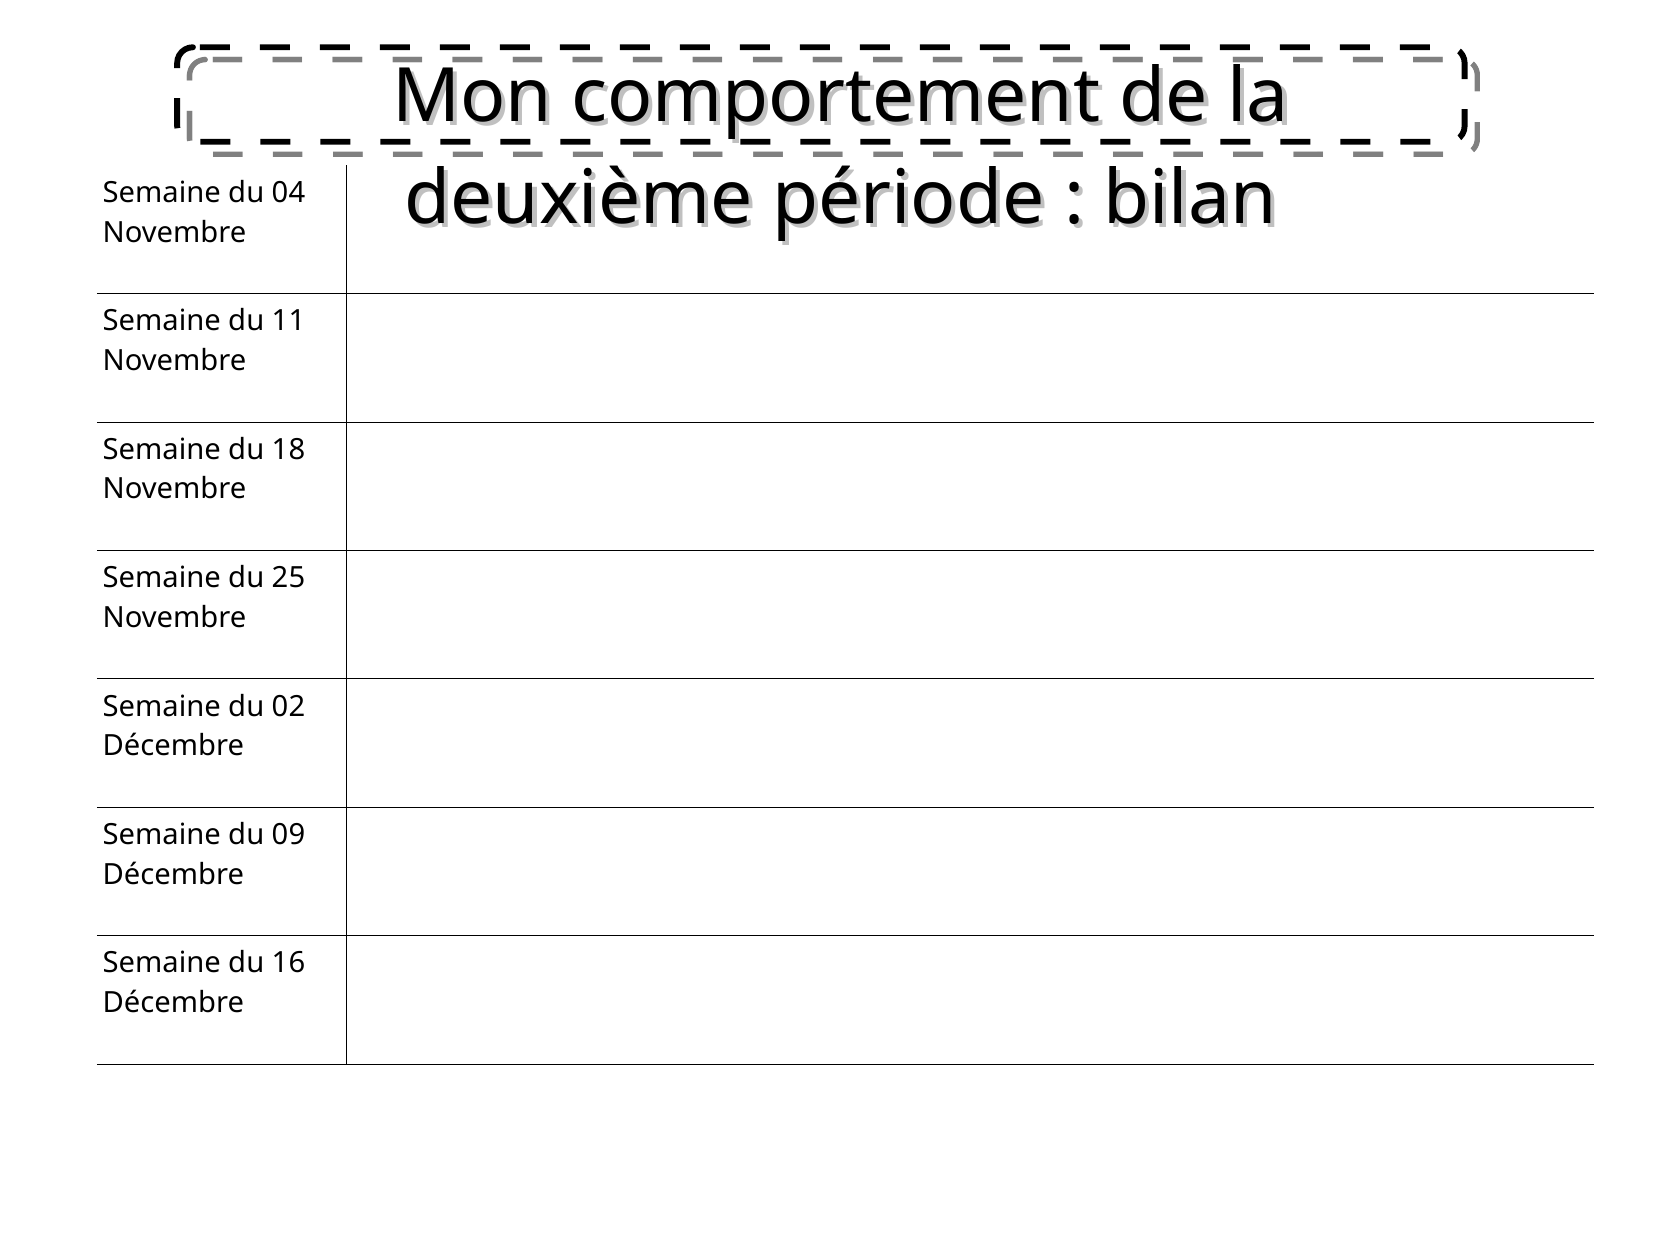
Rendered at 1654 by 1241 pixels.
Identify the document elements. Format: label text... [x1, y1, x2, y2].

table_cell Semaine du 11 Novembre [97, 294, 346, 422]
text_box Mon comportement de la deuxième période : bilan [220, 33, 1461, 151]
table_cell Semaine du 25 Novembre [97, 551, 346, 678]
table_header Semaine du 04 Novembre [97, 165, 346, 293]
table_cell [347, 936, 1594, 1064]
table_cell Semaine du 18 Novembre [97, 423, 346, 550]
table_cell [347, 679, 1594, 807]
table_cell [347, 423, 1594, 550]
table_cell [347, 808, 1594, 935]
table_cell [347, 294, 1594, 422]
table_cell Semaine du 02 Décembre [97, 679, 346, 807]
table_cell Semaine du 09 Décembre [97, 808, 346, 935]
table_cell Semaine du 16 Décembre [97, 936, 346, 1064]
table_header [347, 165, 1594, 293]
table_cell [347, 551, 1594, 678]
